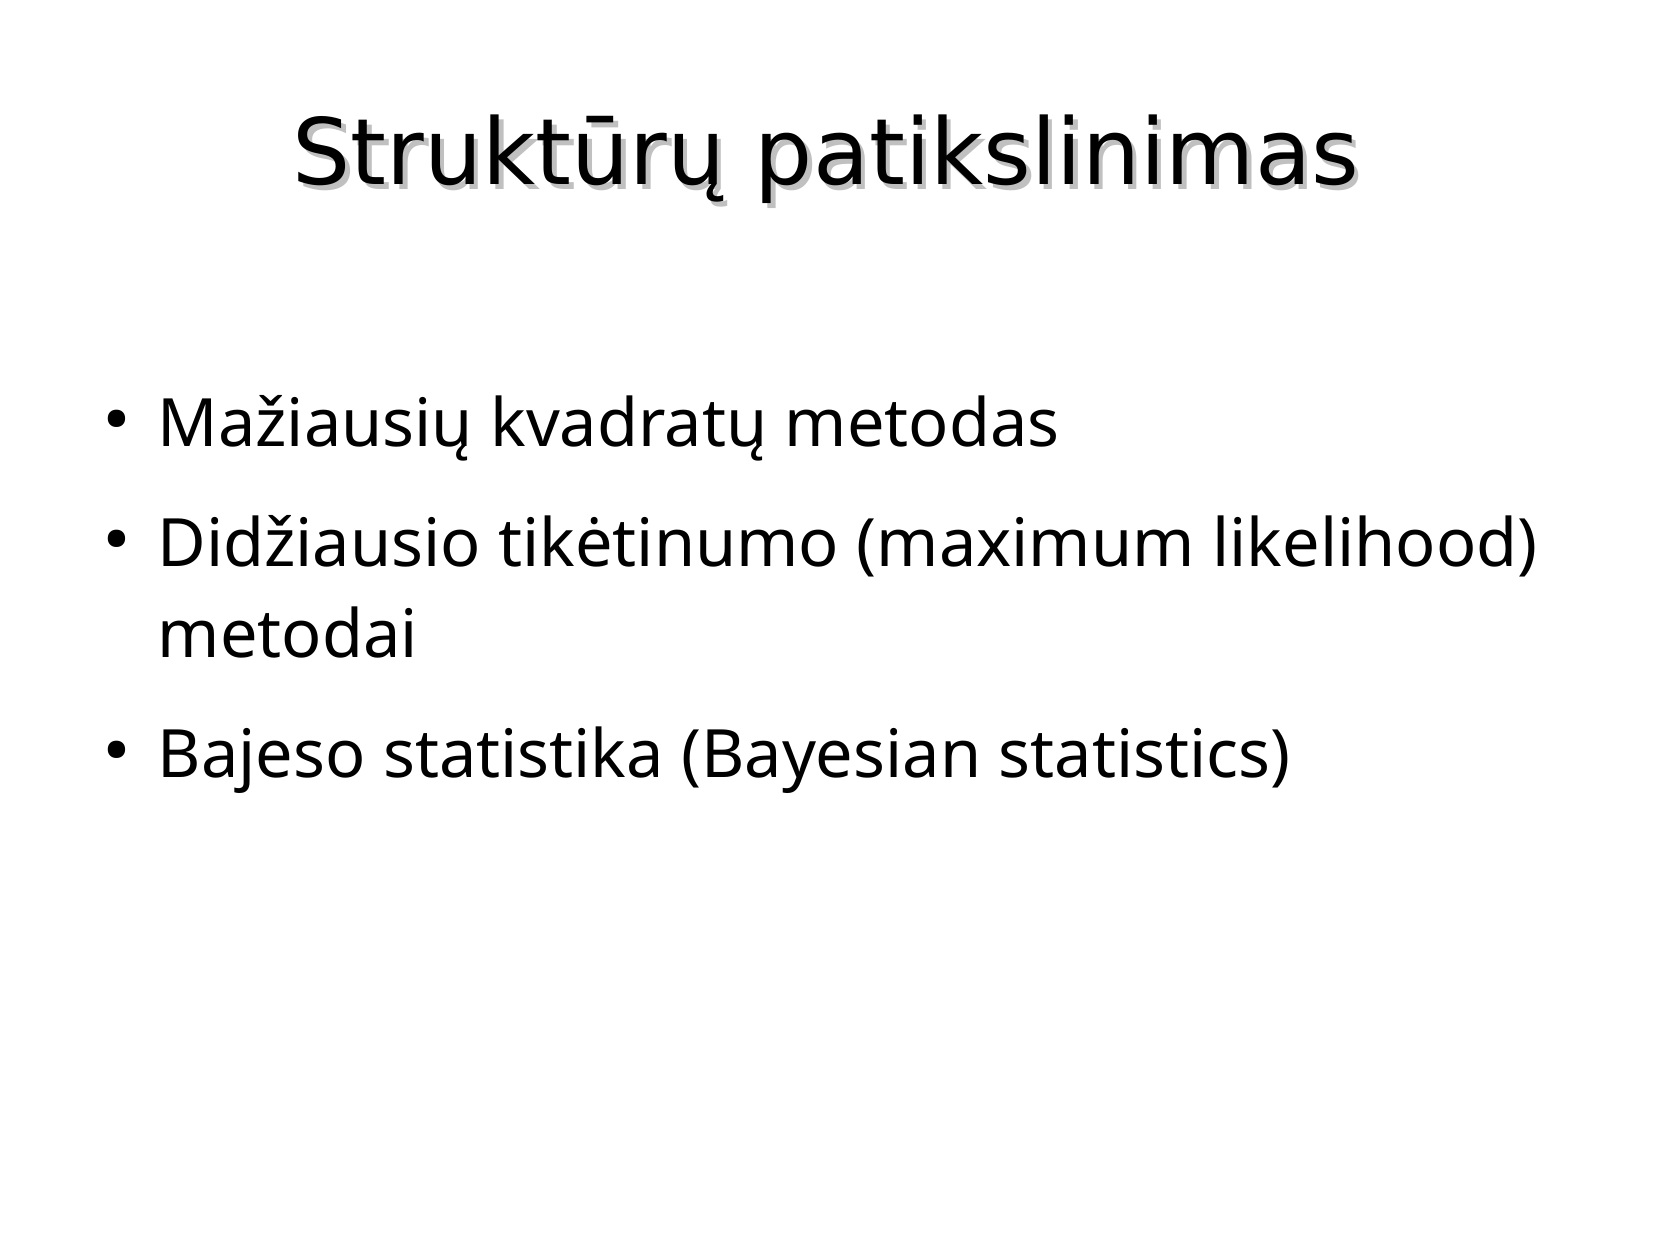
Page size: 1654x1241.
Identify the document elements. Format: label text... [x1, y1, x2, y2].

list Mažiausių kvadratų metodas Didžiausio tikėtinumo (maximum likelihood) metodai Bajeso statistika (Bayesian statistics) [86, 375, 1576, 792]
title Struktūrų patikslinimas [82, 49, 1571, 257]
